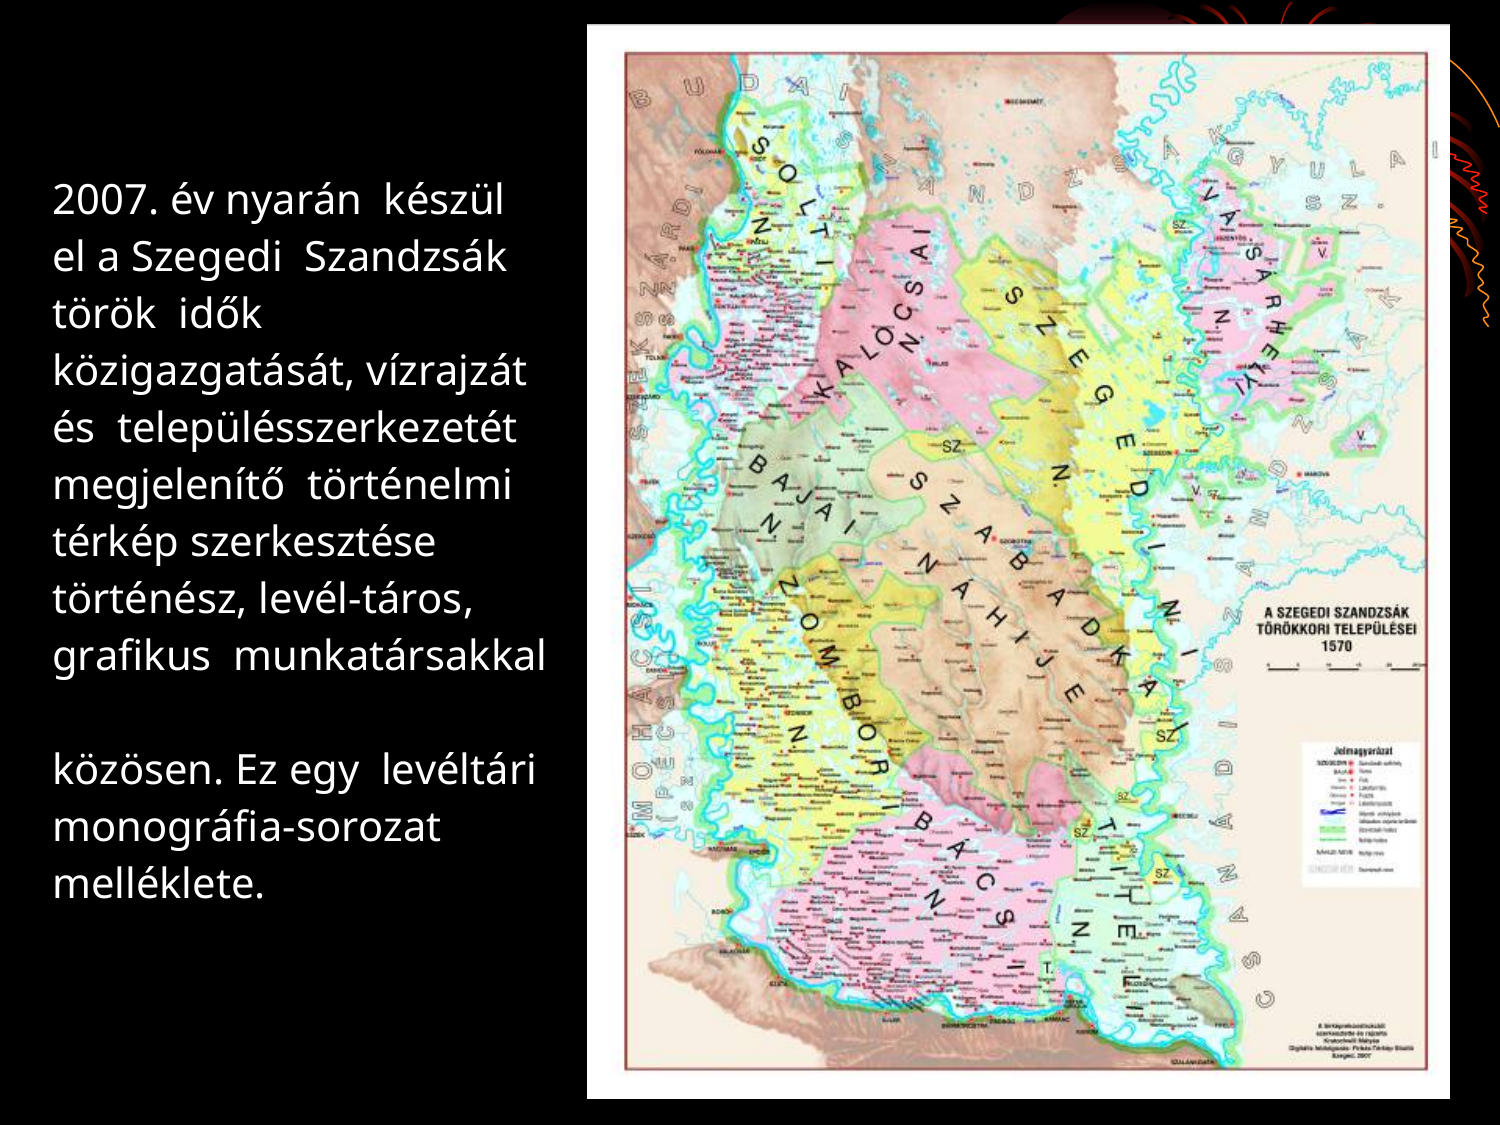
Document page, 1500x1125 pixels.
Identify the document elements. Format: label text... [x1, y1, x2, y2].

picture [587, 24, 1450, 1099]
title 2007. év nyarán készül el a Szegedi Szandzsák török idők közigazgatását, vízrajzát és településszerkezetét megjelenítő történelmi térkép szerkesztése történész, levél-táros, grafikus munkatársakkal közösen. Ez egy levéltári monográfia-sorozat melléklete. [37, 49, 563, 1088]
